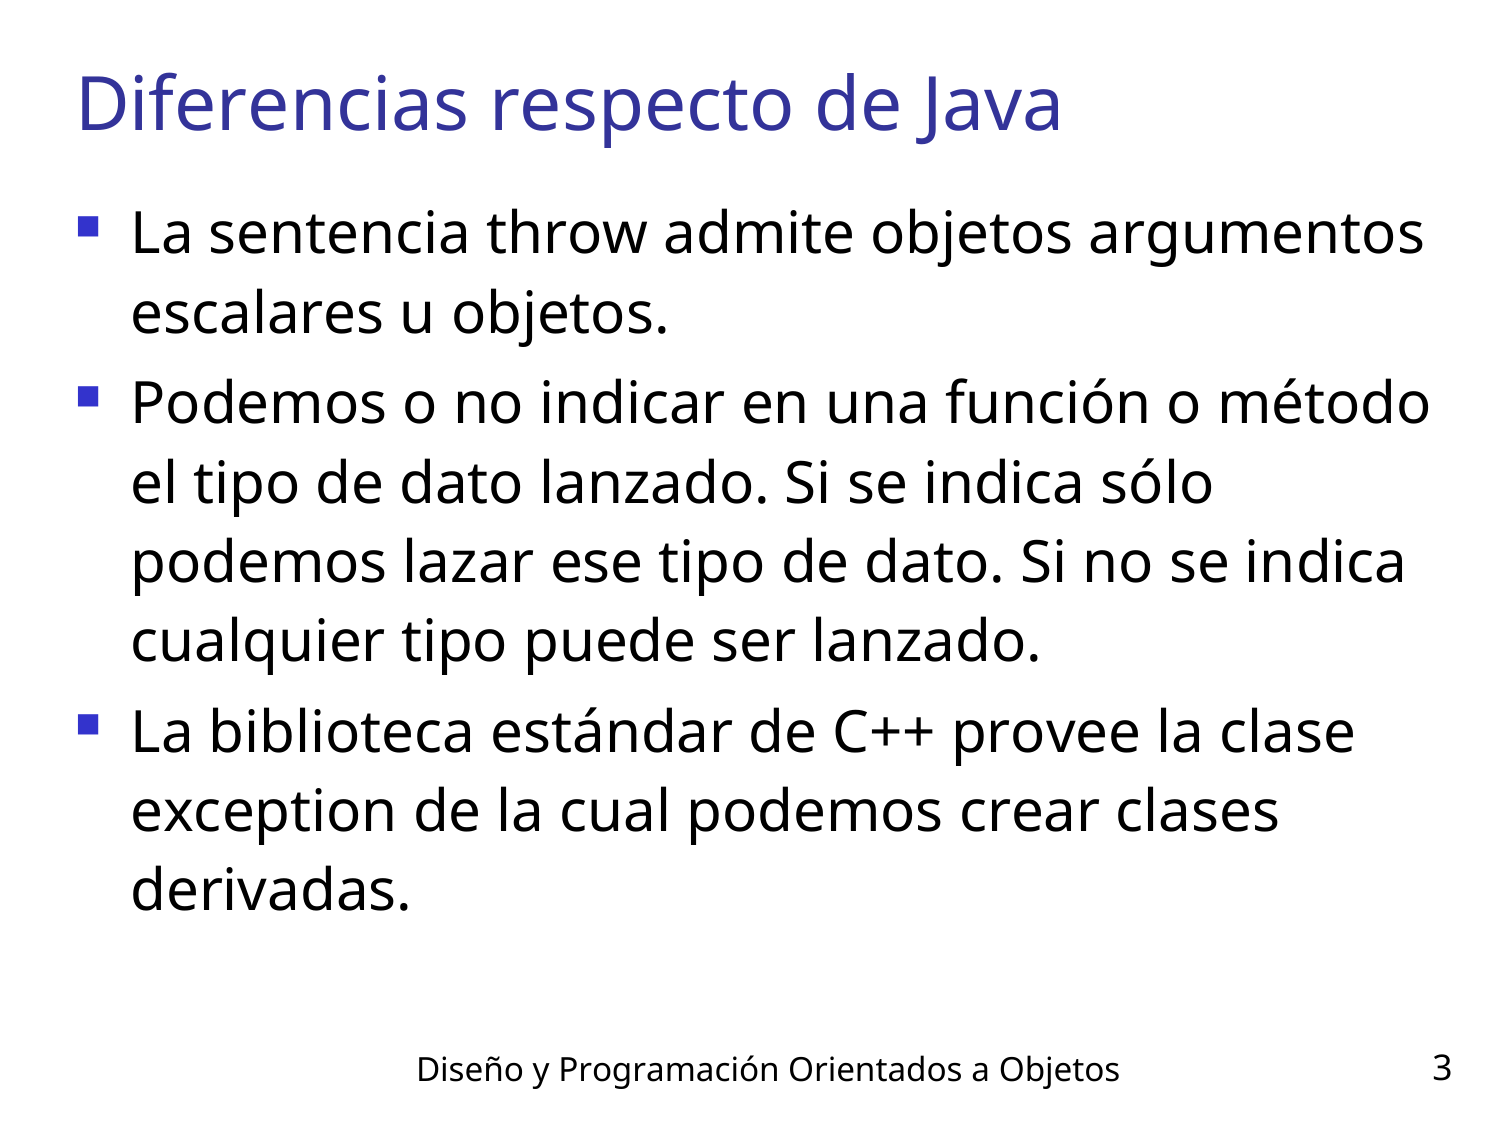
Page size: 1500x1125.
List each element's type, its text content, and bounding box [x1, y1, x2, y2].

list La sentencia throw admite objetos argumentos escalares u objetos. Podemos o no indicar en una función o método el tipo de dato lanzado. Si se indica sólo podemos lazar ese tipo de dato. Si no se indica cualquier tipo puede ser lanzado. La biblioteca estándar de C++ provee la clase exception de la cual podemos crear clases derivadas. [75, 191, 1463, 998]
title Diferencias respecto de Java [75, 27, 1466, 175]
